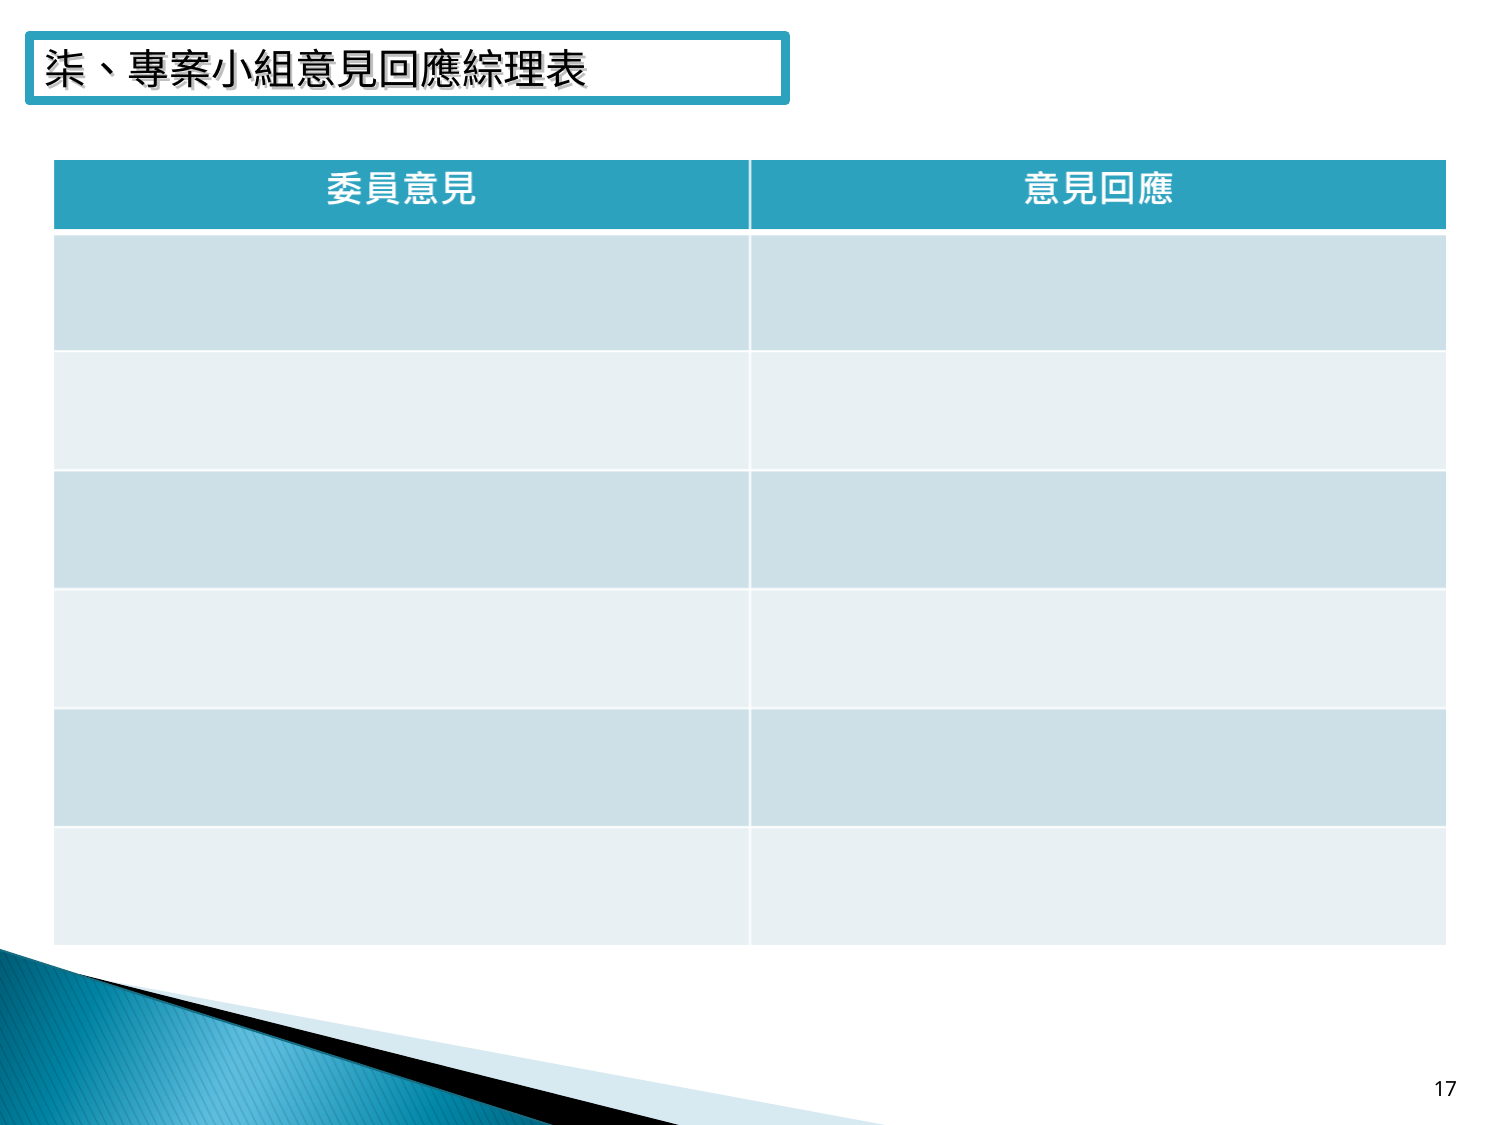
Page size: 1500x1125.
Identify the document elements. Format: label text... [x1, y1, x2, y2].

picture [53, 155, 1447, 948]
text_box 柒、專案小組意見回應綜理表 [29, 36, 785, 101]
text_box 17 [1418, 1051, 1479, 1112]
